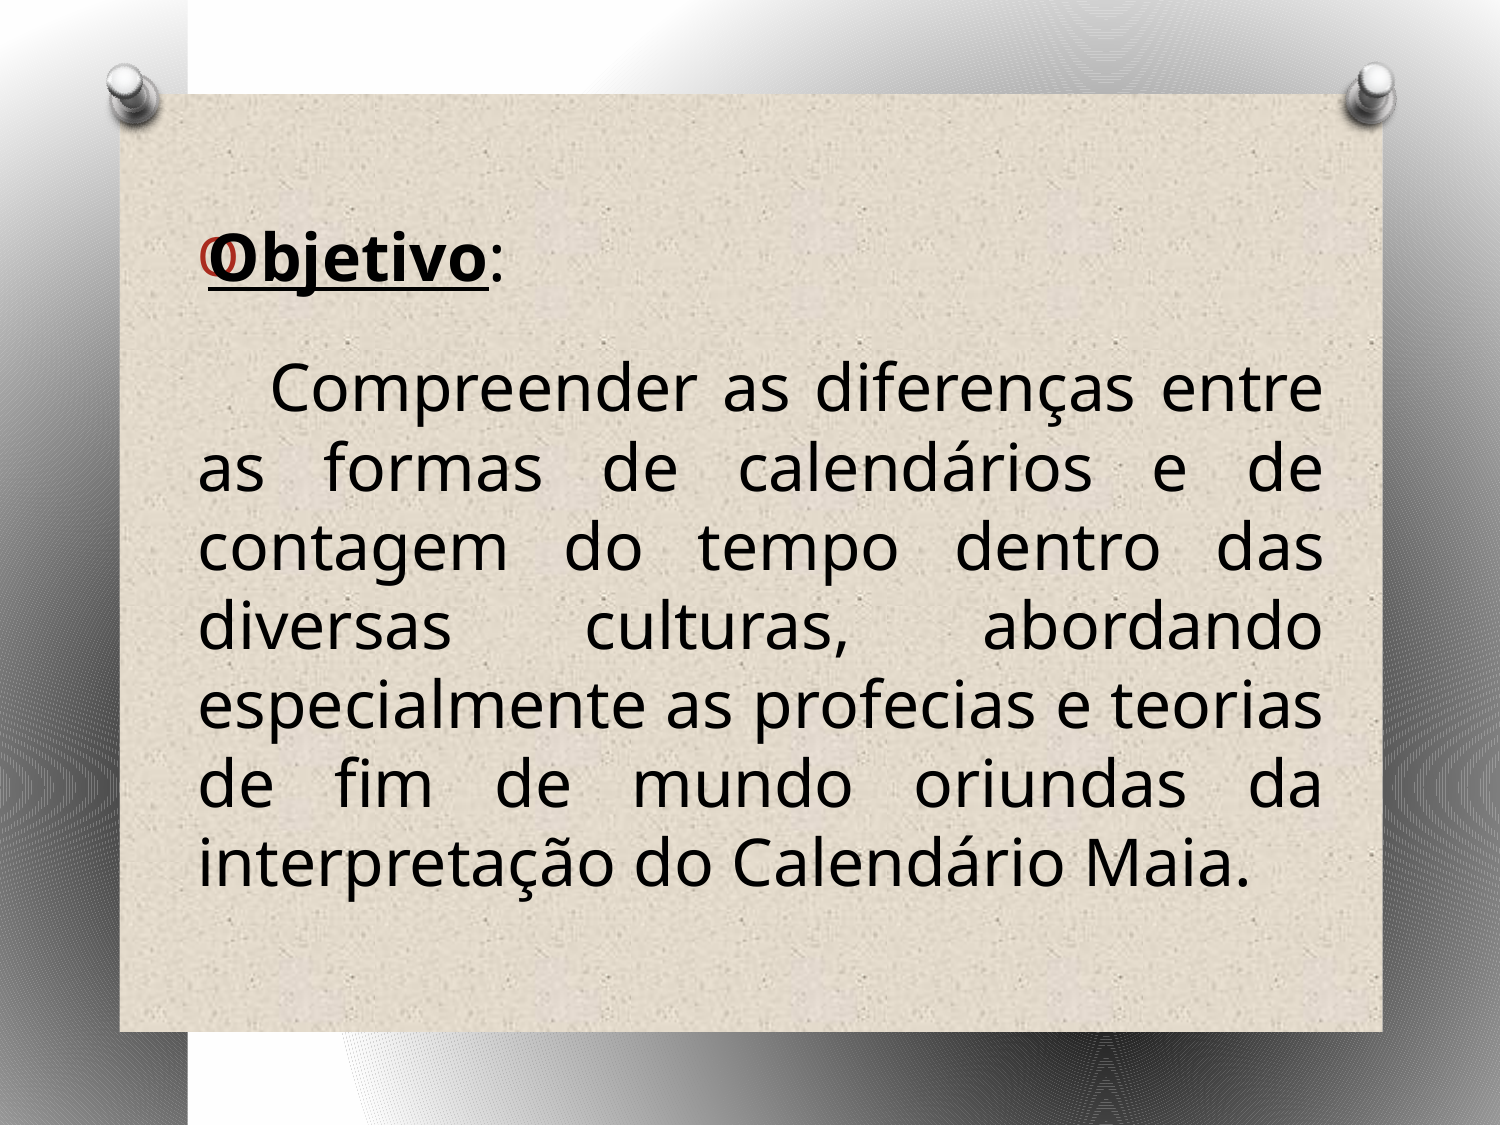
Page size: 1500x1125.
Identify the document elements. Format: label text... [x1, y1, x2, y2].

picture [75, 29, 1439, 1032]
list Objetivo: Compreender as diferenças entre as formas de calendários e de contagem do tempo dentro das diversas culturas, abordando especialmente as profecias e teorias de fim de mundo oriundas da interpretação do Calendário Maia. [183, 208, 1341, 1000]
